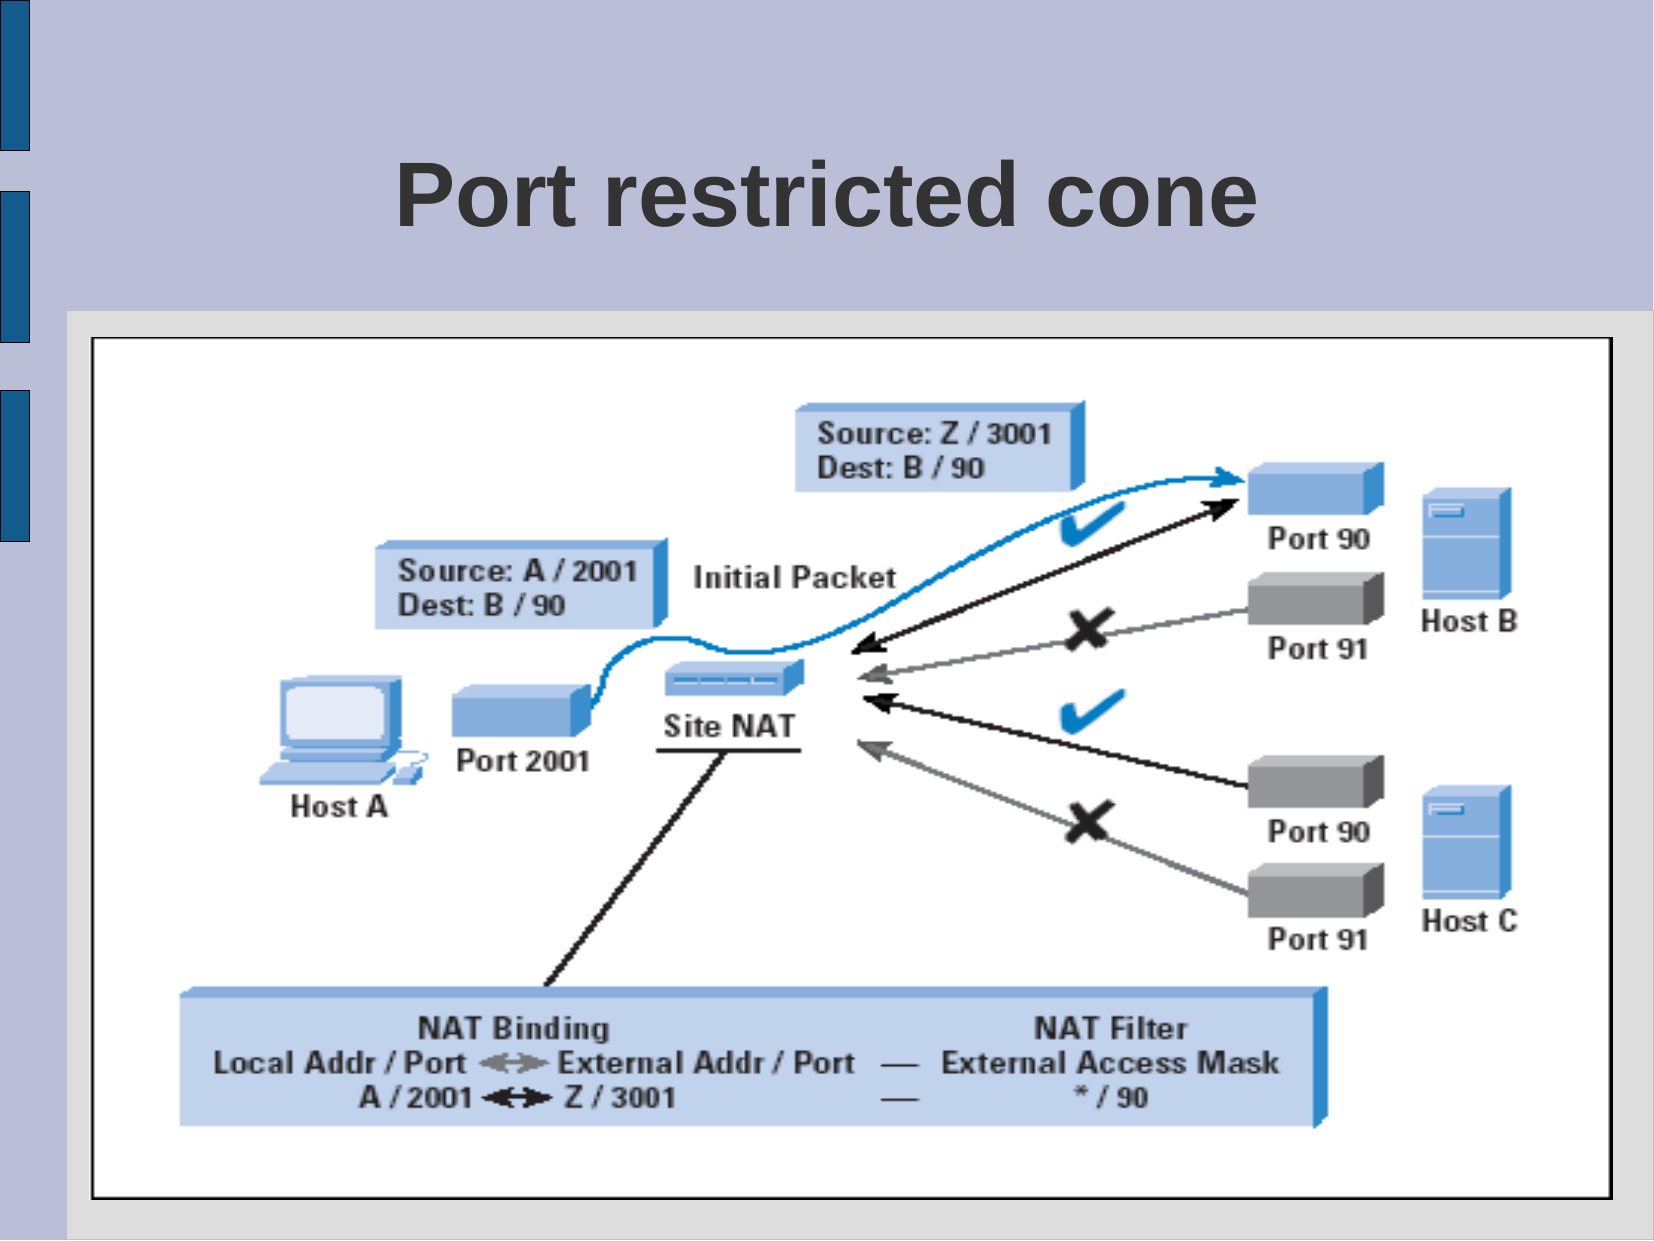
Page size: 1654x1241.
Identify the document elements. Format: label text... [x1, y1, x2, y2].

title Port restricted cone [121, 91, 1534, 299]
picture [89, 337, 1613, 1200]
